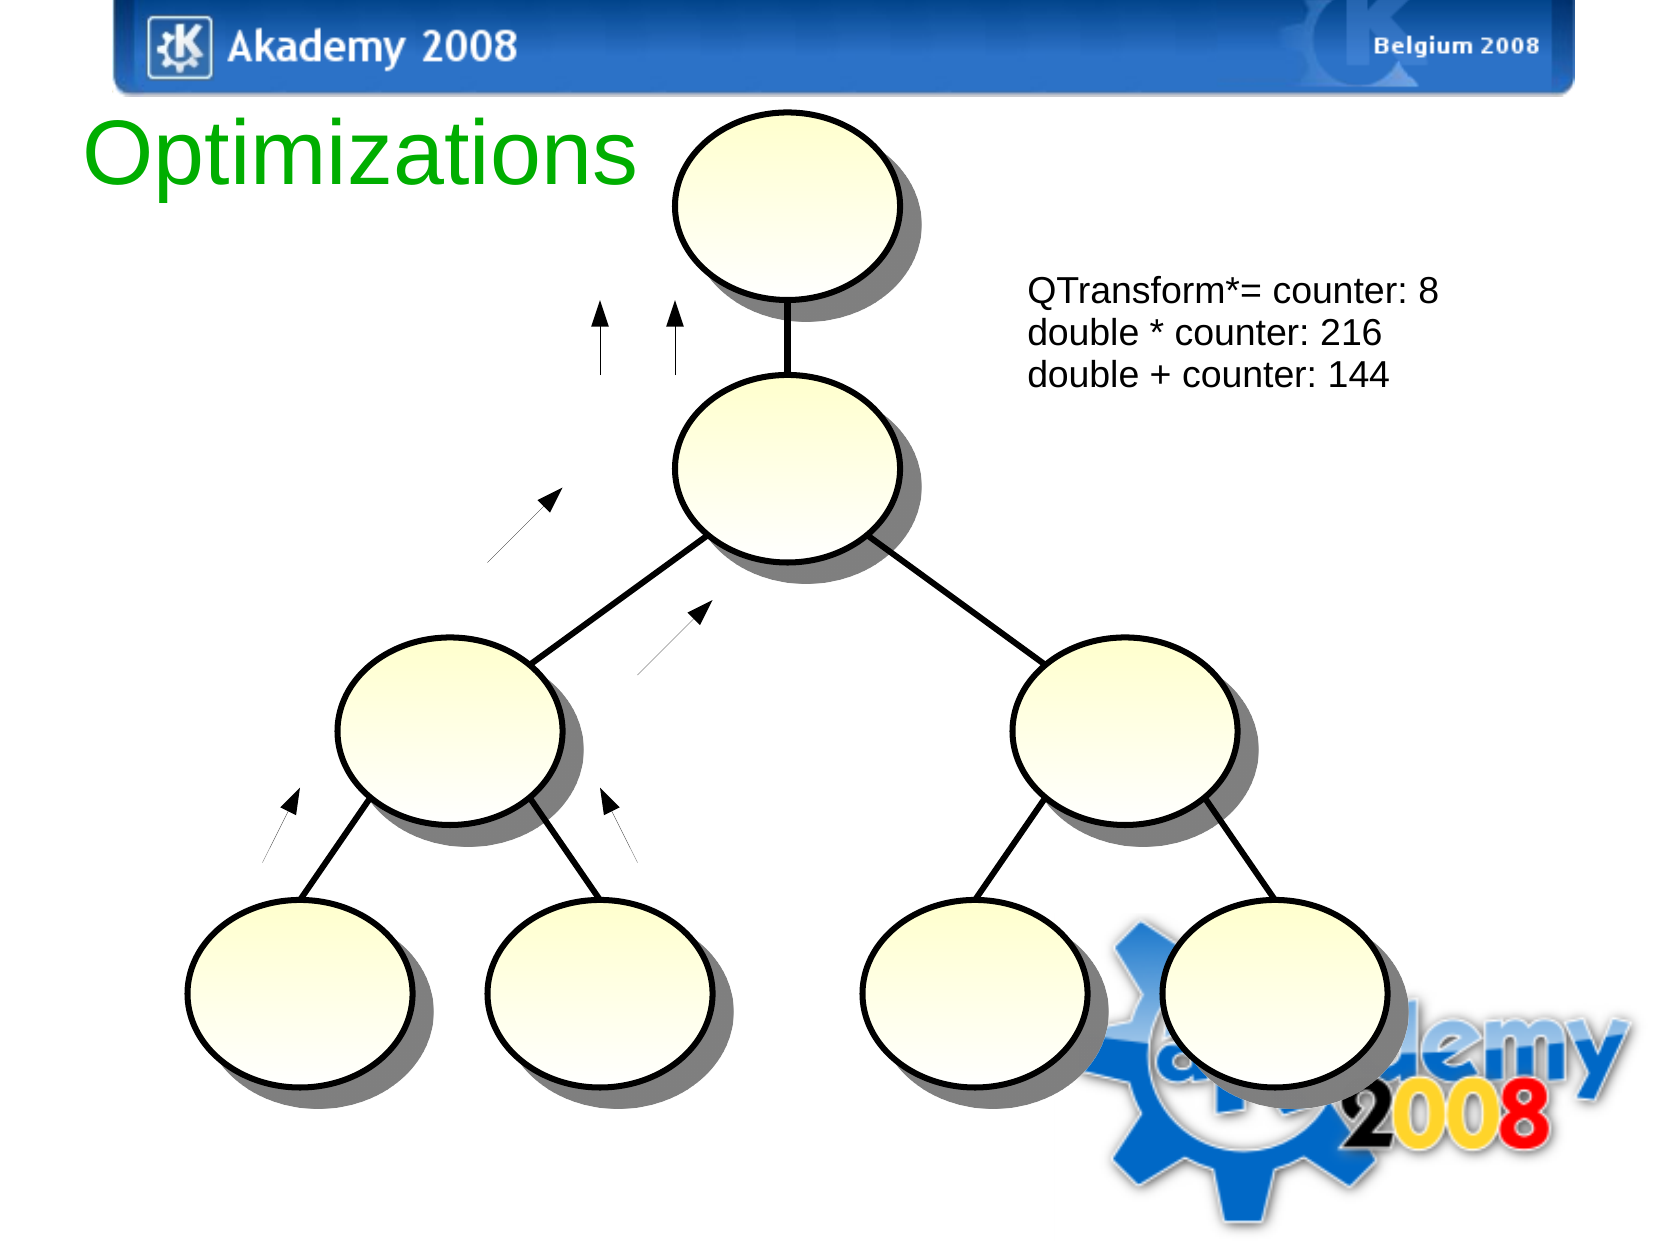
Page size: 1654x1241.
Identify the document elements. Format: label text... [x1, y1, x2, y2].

text_box QTransform*= counter: 8 double * counter: 216 double + counter: 144 [1012, 262, 1613, 404]
picture [1053, 913, 1654, 1241]
text_box [1012, 637, 1238, 826]
text_box [337, 637, 563, 826]
text_box [675, 374, 901, 563]
text_box [187, 899, 413, 1088]
title Optimizations [82, 49, 1571, 257]
text_box [487, 899, 713, 1088]
picture [112, 0, 1575, 98]
text_box [1162, 899, 1388, 1088]
text_box [862, 899, 1088, 1088]
text_box [675, 112, 901, 300]
